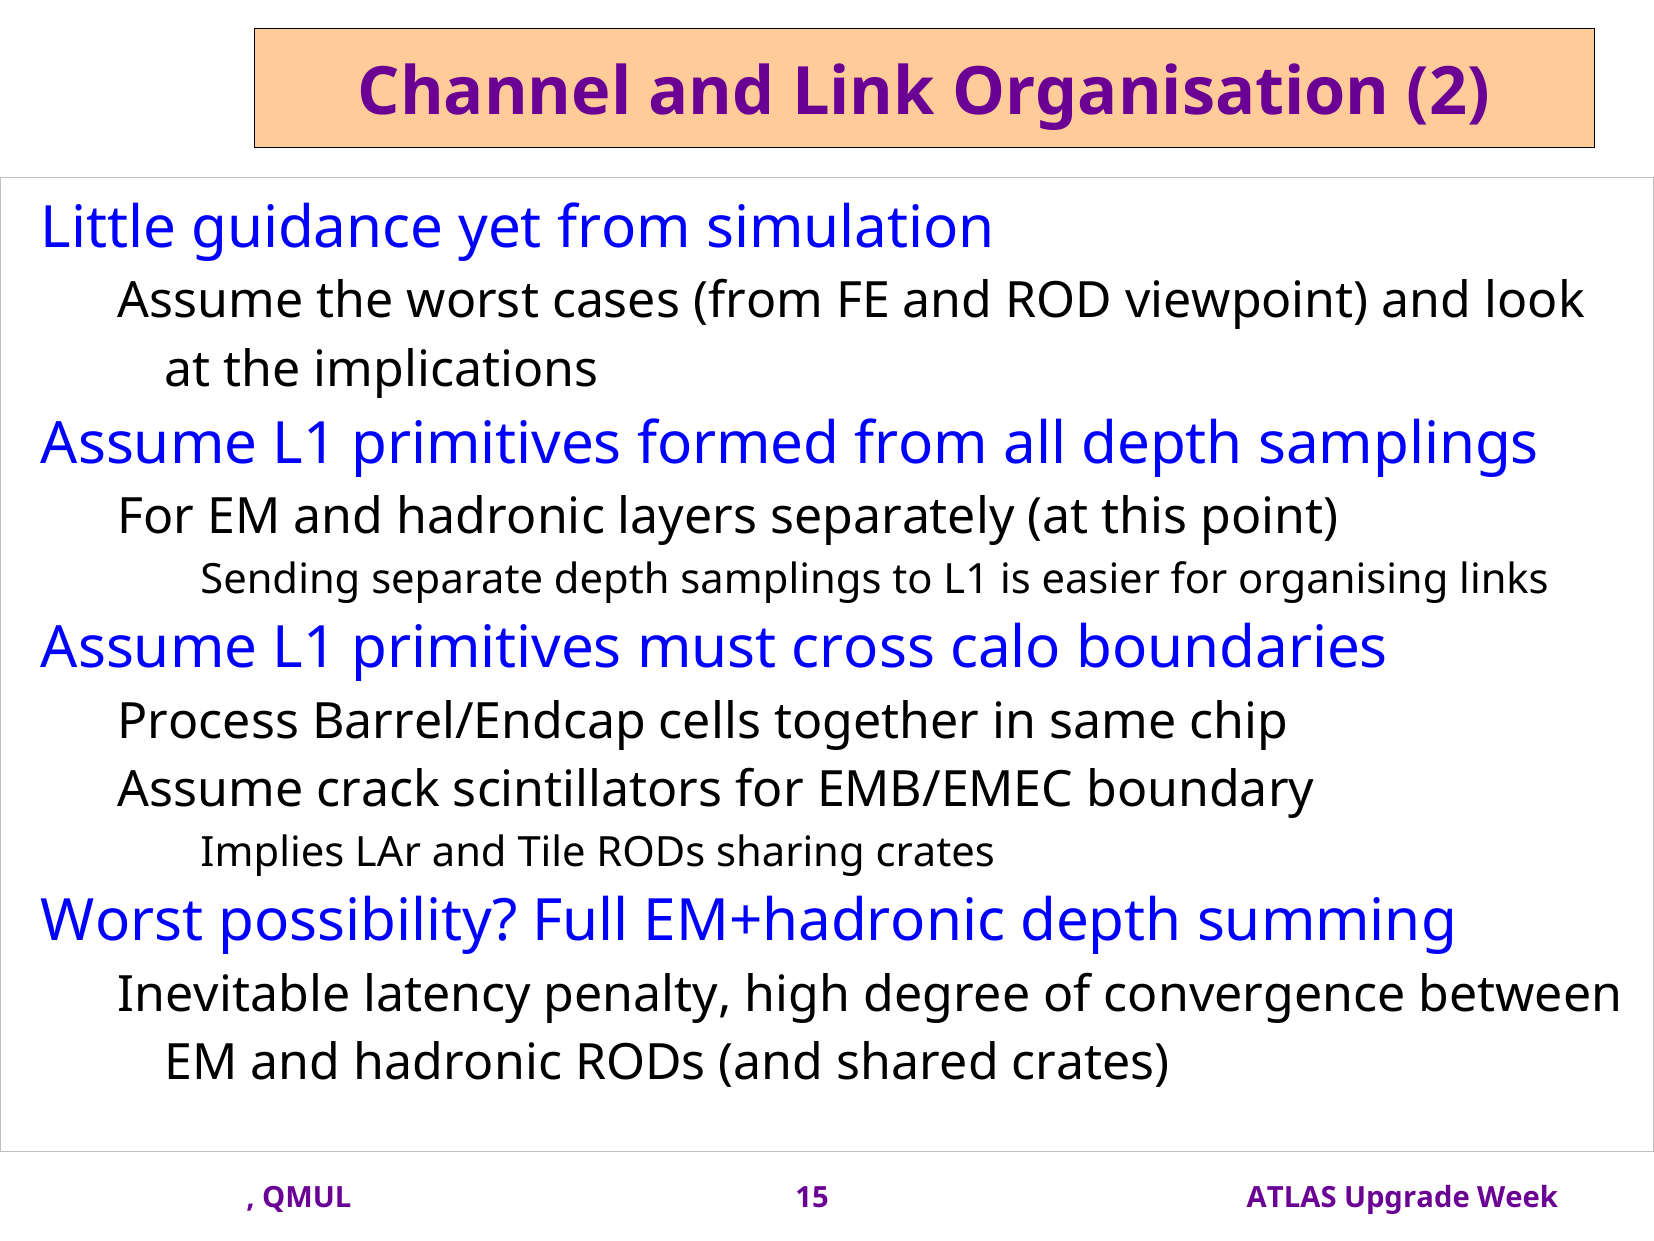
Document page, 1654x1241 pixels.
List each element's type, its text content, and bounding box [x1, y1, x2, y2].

list Little guidance yet from simulation Assume the worst cases (from FE and ROD viewpoint) and look at the implications Assume L1 primitives formed from all depth samplings For EM and hadronic layers separately (at this point) Sending separate depth samplings to L1 is easier for organising links Assume L1 primitives must cross calo boundaries Process Barrel/Endcap cells together in same chip Assume crack scintillators for EMB/EMEC boundary Implies LAr and Tile RODs sharing crates Worst possibility? Full EM+hadronic depth summing Inevitable latency penalty, high degree of convergence between EM and hadronic RODs (and shared crates) [23, 185, 1624, 1114]
title Channel and Link Organisation (2) [254, 28, 1595, 148]
